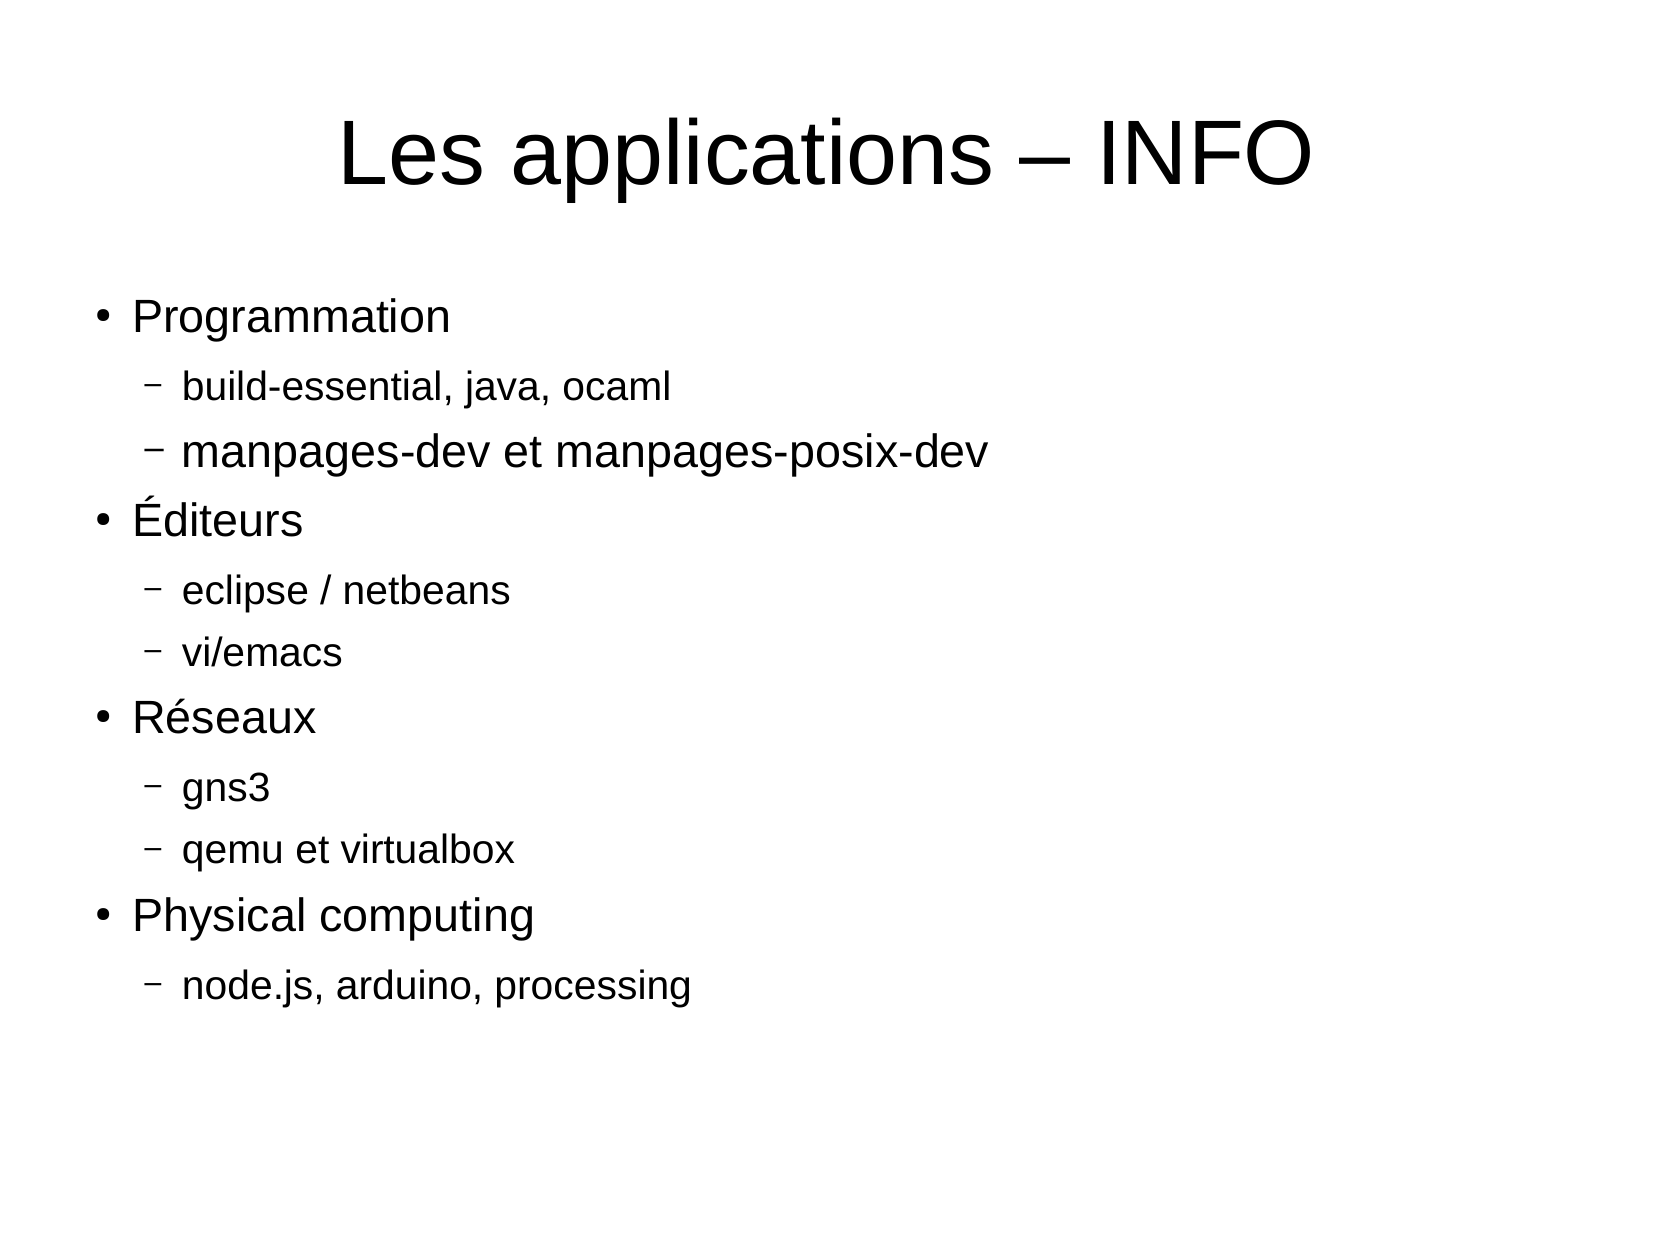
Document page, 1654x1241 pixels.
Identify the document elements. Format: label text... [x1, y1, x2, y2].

title Les applications – INFO [82, 49, 1571, 257]
list Programmation build-essential, java, ocaml manpages-dev et manpages-posix-dev Éditeurs eclipse / netbeans vi/emacs Réseaux gns3 qemu et virtualbox Physical computing node.js, arduino, processing [82, 290, 1571, 1010]
